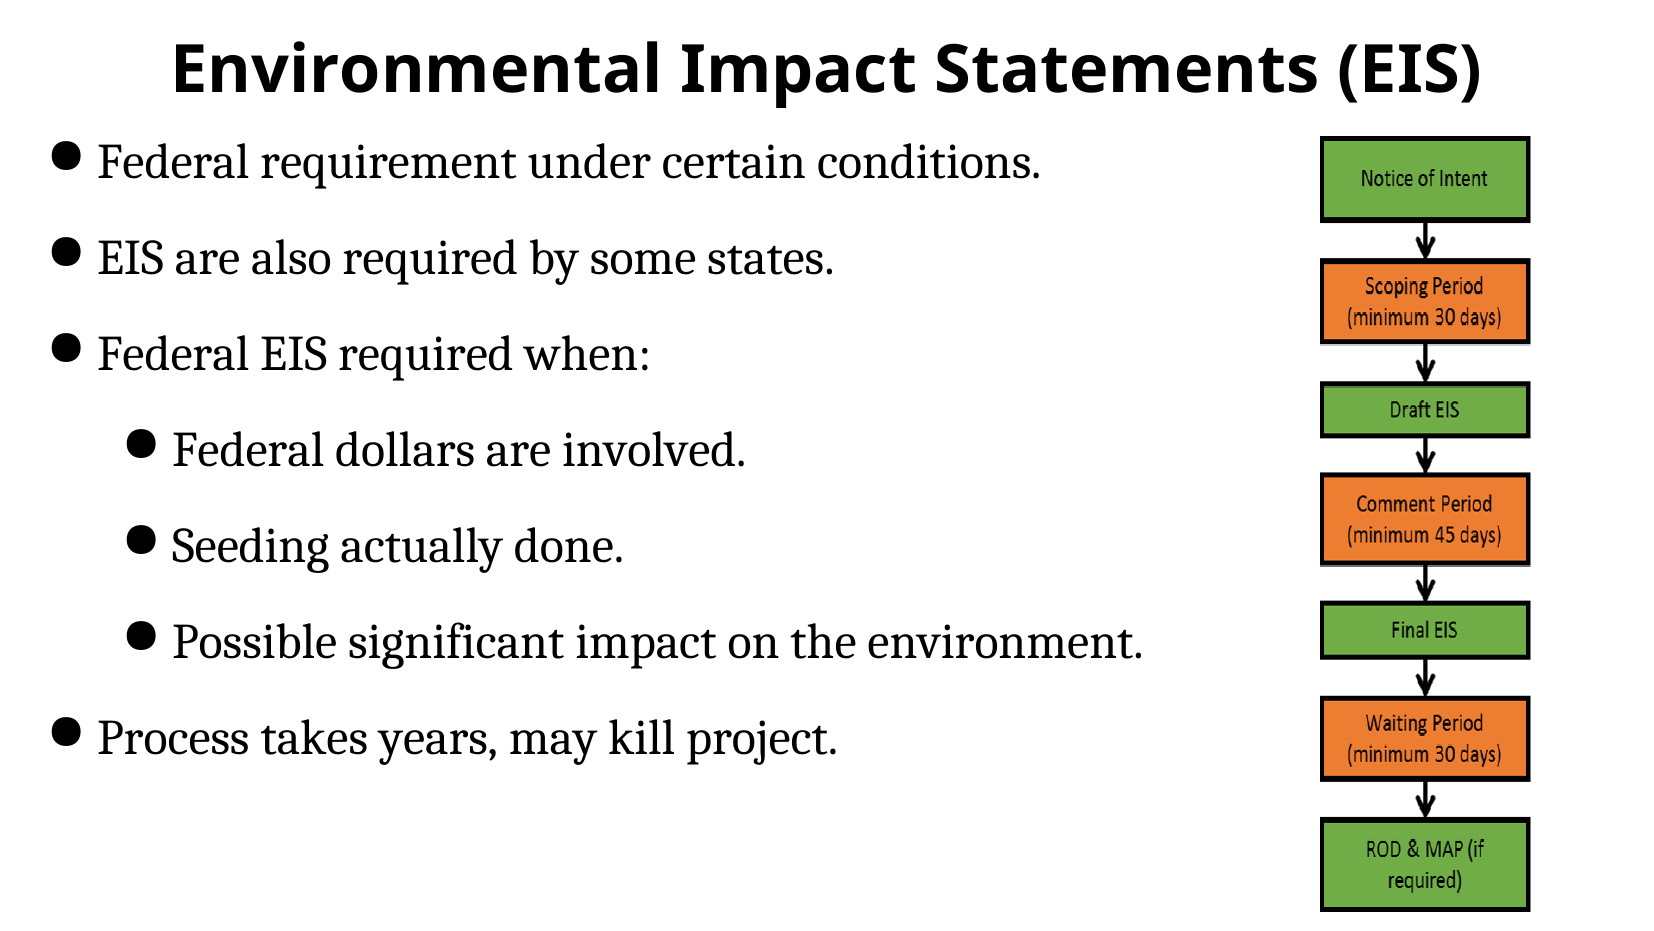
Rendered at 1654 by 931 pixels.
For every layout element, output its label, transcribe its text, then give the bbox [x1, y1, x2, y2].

text_box Federal requirement under certain conditions. EIS are also required by some states. Federal EIS required when: Federal dollars are involved. Seeding actually done. Possible significant impact on the environment. Process takes years, may kill project. [0, 60, 1246, 820]
picture [1277, 135, 1576, 914]
title Environmental Impact Statements (EIS) [0, 17, 1654, 124]
